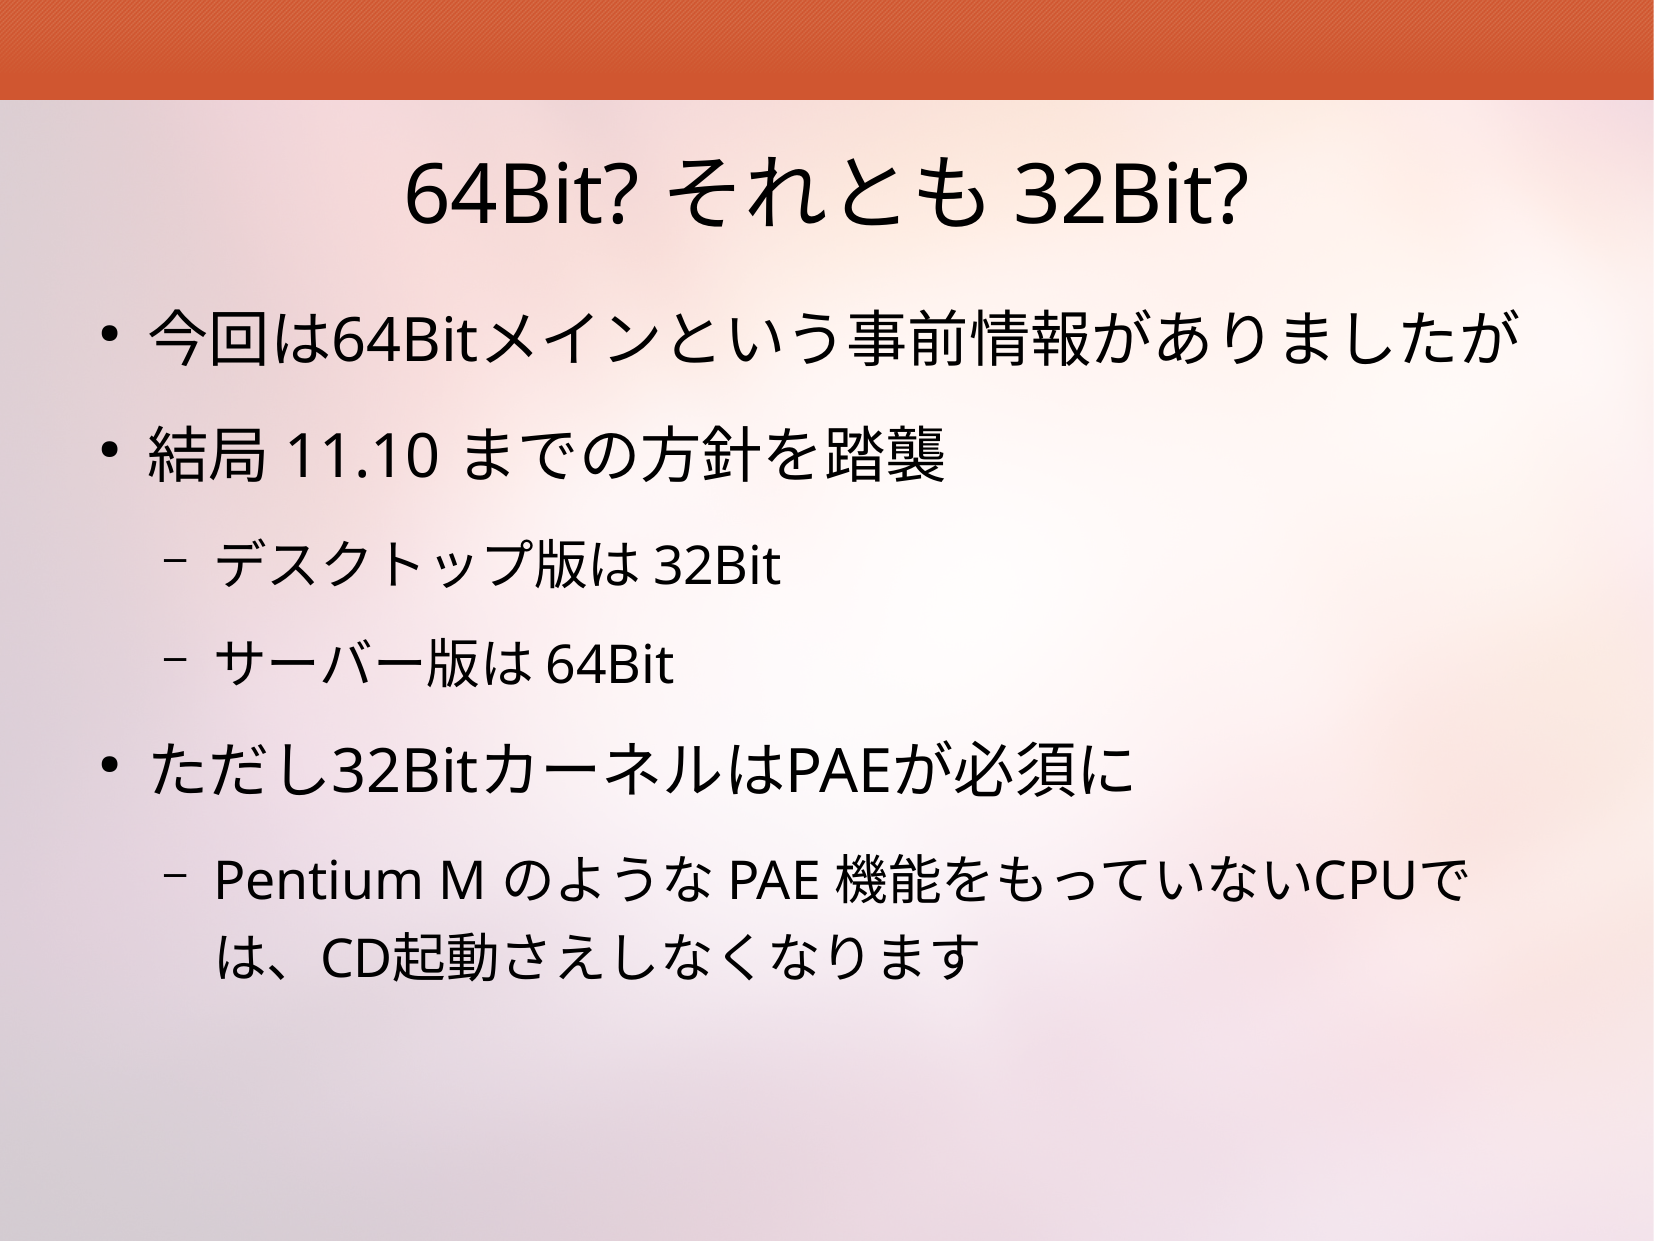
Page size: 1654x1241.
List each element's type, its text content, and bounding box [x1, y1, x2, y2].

title 64Bit? それとも 32Bit? [82, 118, 1571, 257]
list 今回は64Bitメインという事前情報がありましたが 結局 11.10 までの方針を踏襲 デスクトップ版は 32Bit サーバー版は 64Bit ただし32BitカーネルはPAEが必須に Pentium M のような PAE 機能をもっていないCPUでは、CD起動さえしなくなります [82, 290, 1538, 1010]
picture [0, 0, 1654, 1241]
